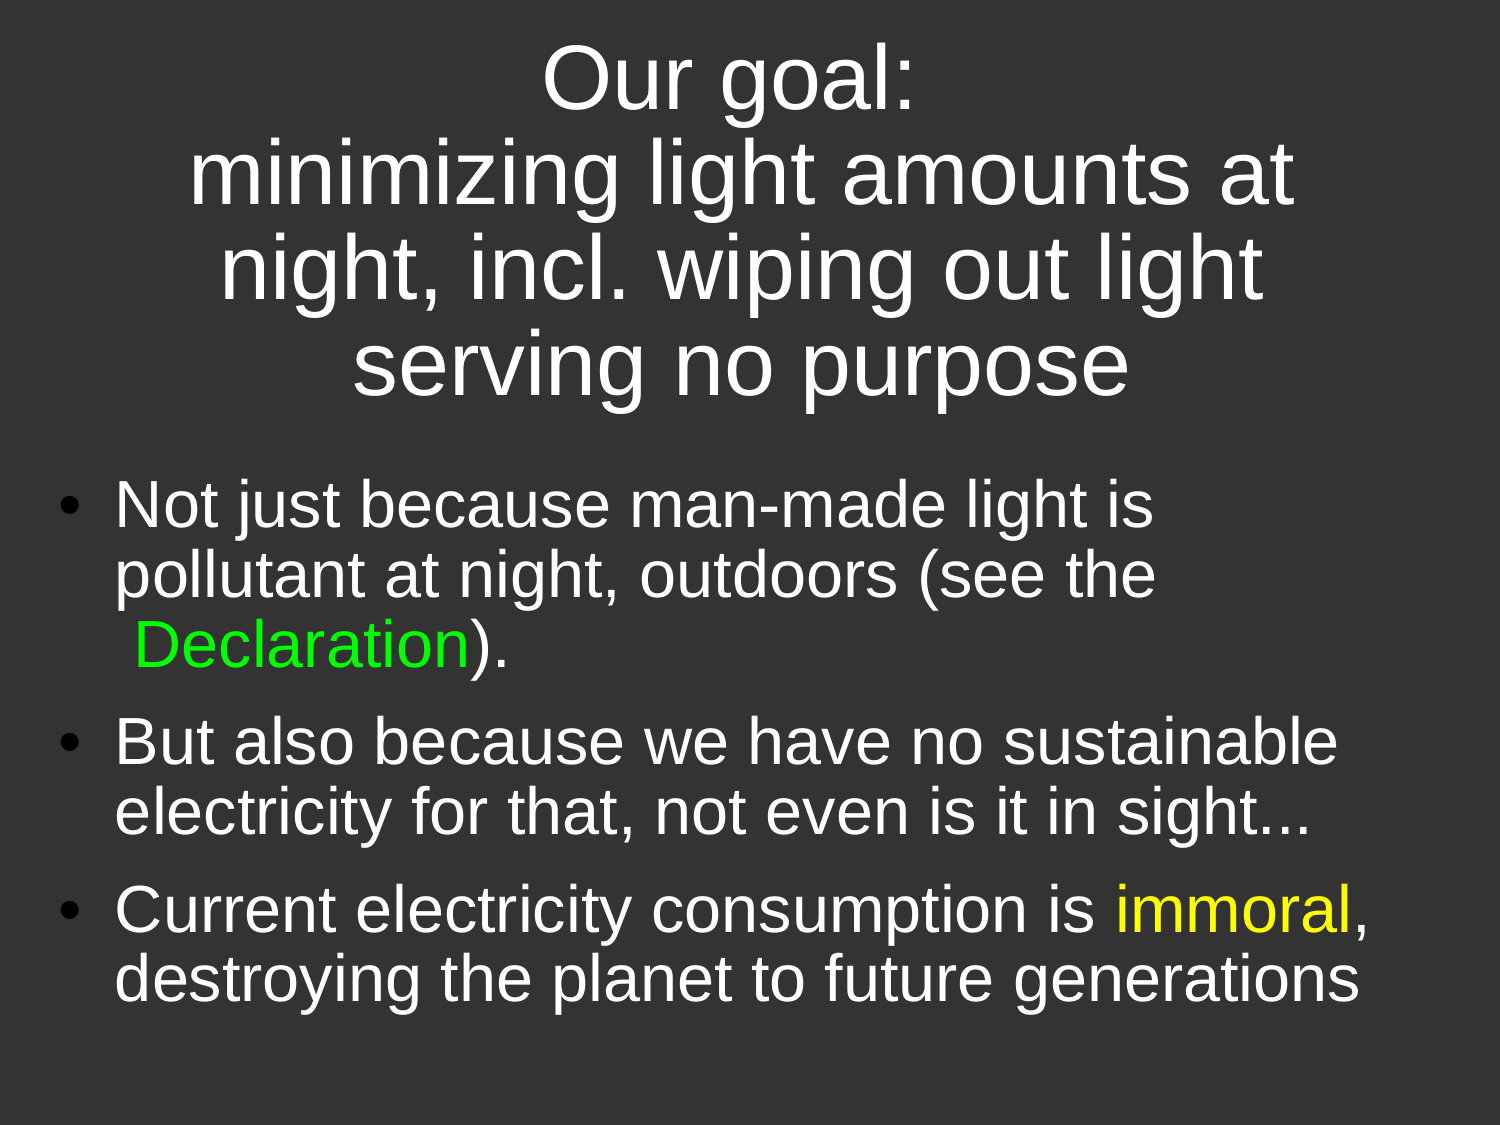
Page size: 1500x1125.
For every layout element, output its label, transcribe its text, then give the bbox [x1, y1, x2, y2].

title Our goal: minimizing light amounts at night, incl. wiping out light serving no purpose [67, 29, 1418, 419]
list Not just because man-made light is pollutant at night, outdoors (see the Declaration). But also because we have no sustainable electricity for that, not even is it in sight... Current electricity consumption is immoral, destroying the planet to future generations [59, 472, 1409, 1125]
